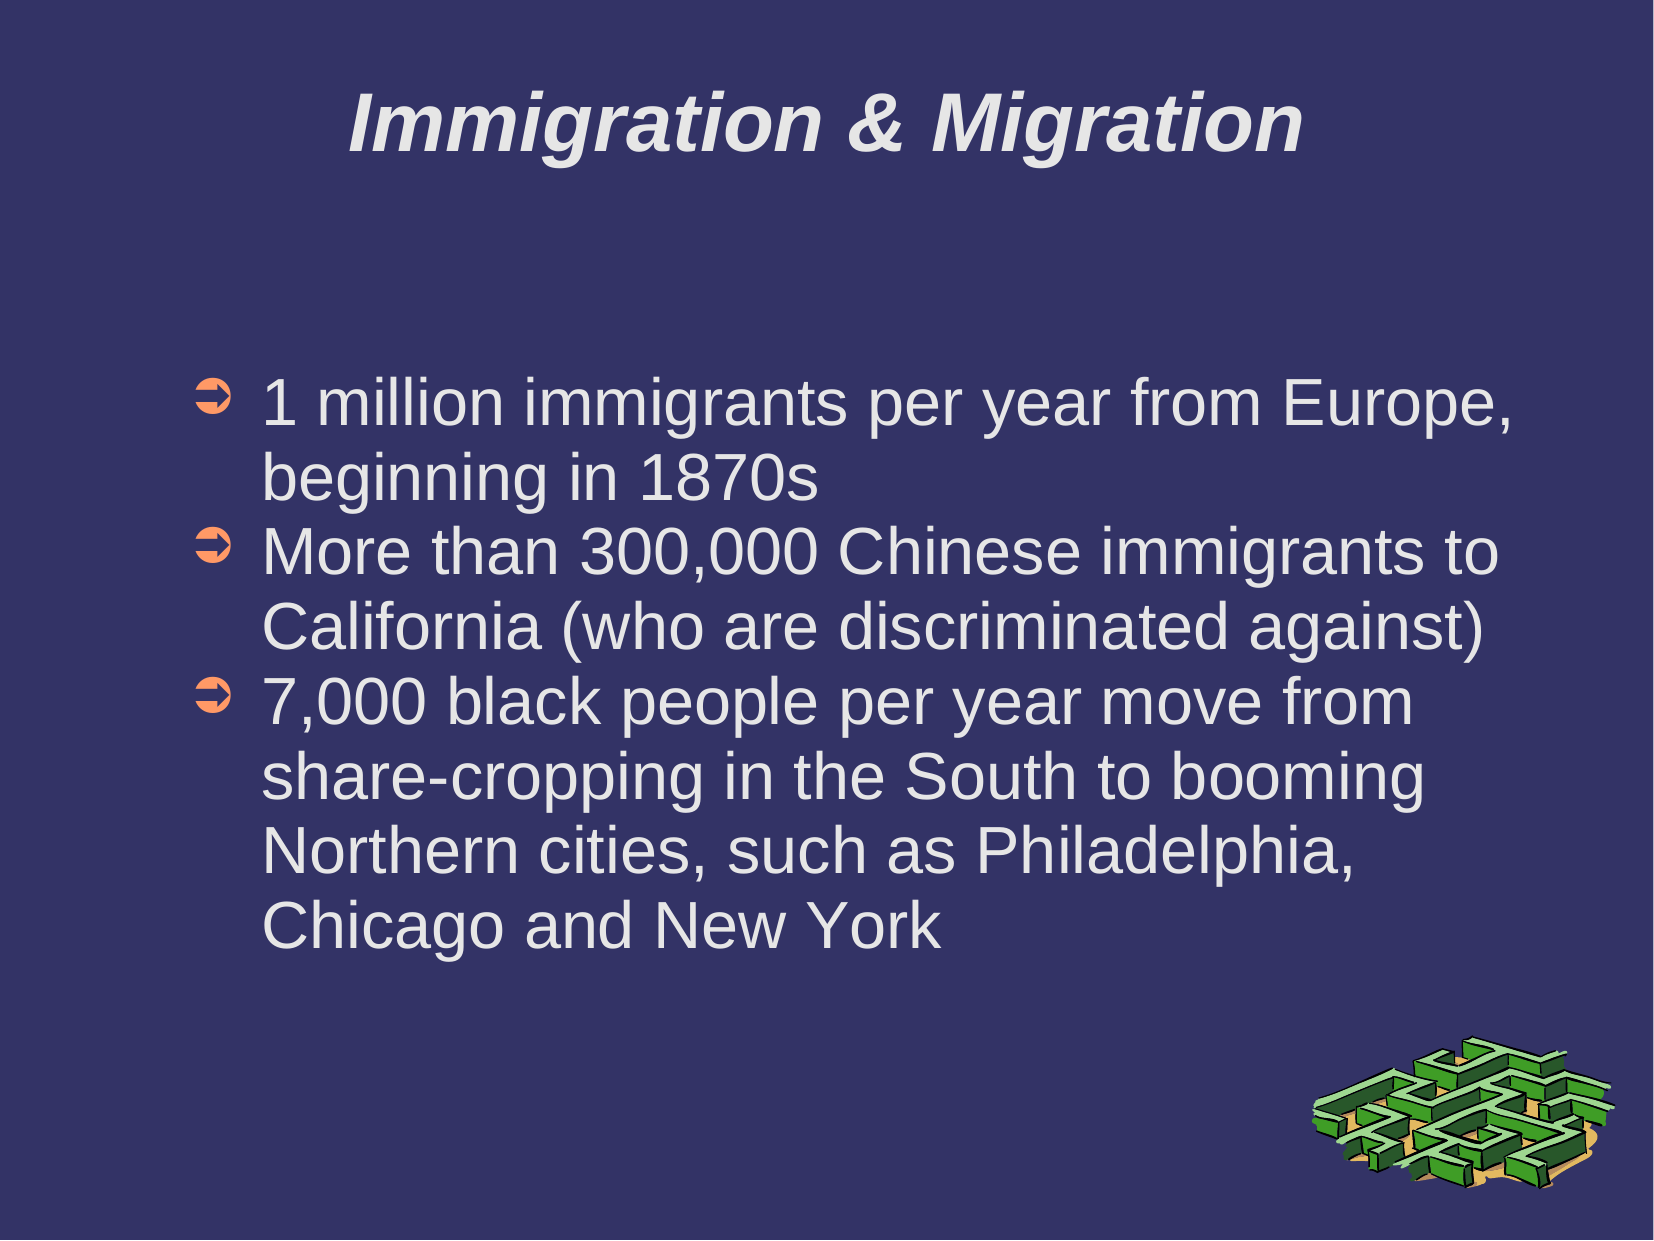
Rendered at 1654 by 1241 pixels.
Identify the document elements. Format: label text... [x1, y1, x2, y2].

title Immigration & Migration [121, 26, 1534, 219]
list 1 million immigrants per year from Europe, beginning in 1870s More than 300,000 Chinese immigrants to California (who are discriminated against) 7,000 black people per year move from share-cropping in the South to booming Northern cities, such as Philadelphia, Chicago and New York [178, 364, 1570, 1132]
